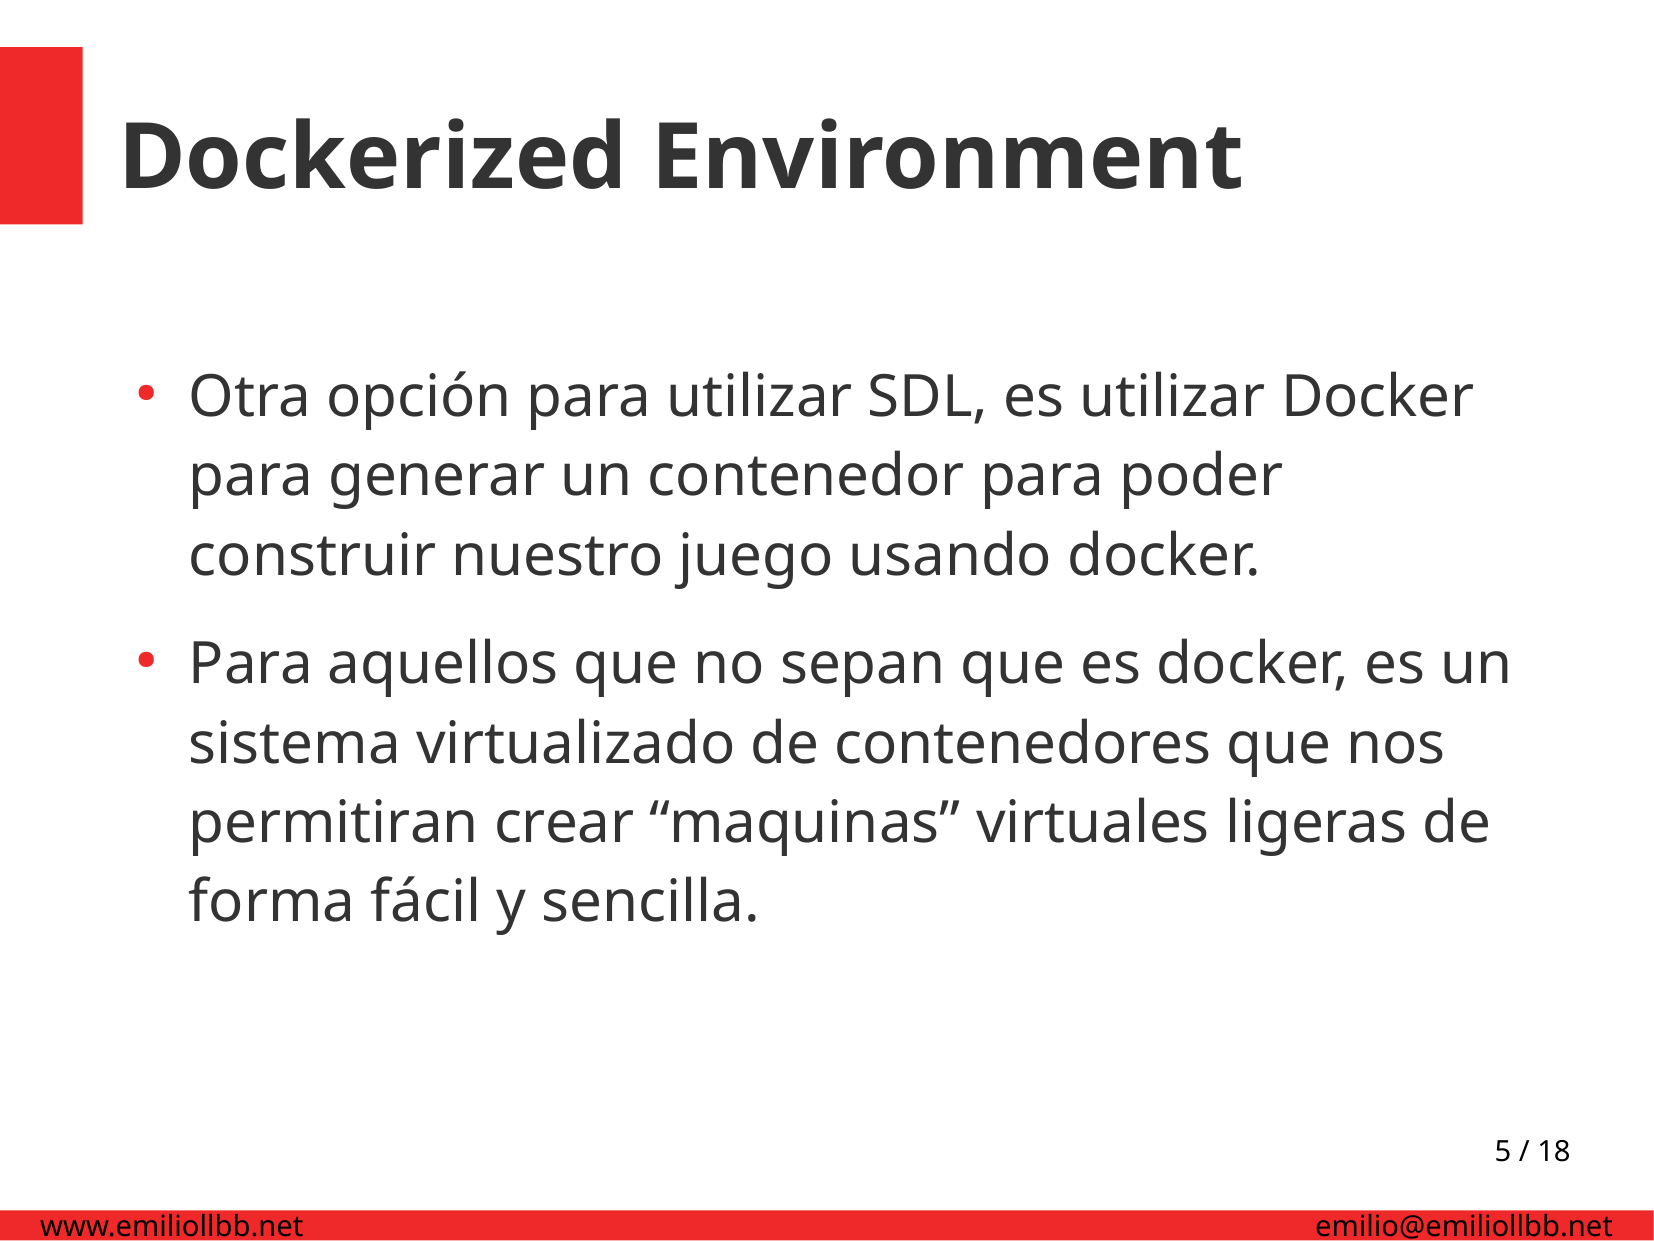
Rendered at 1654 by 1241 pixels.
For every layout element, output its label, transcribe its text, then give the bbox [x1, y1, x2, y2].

list Otra opción para utilizar SDL, es utilizar Docker para generar un contenedor para poder construir nuestro juego usando docker. Para aquellos que no sepan que es docker, es un sistema virtualizado de contenedores que nos permitiran crear “maquinas” virtuales ligeras de forma fácil y sencilla. [118, 354, 1536, 1074]
title Dockerized Environment [118, 27, 1571, 278]
